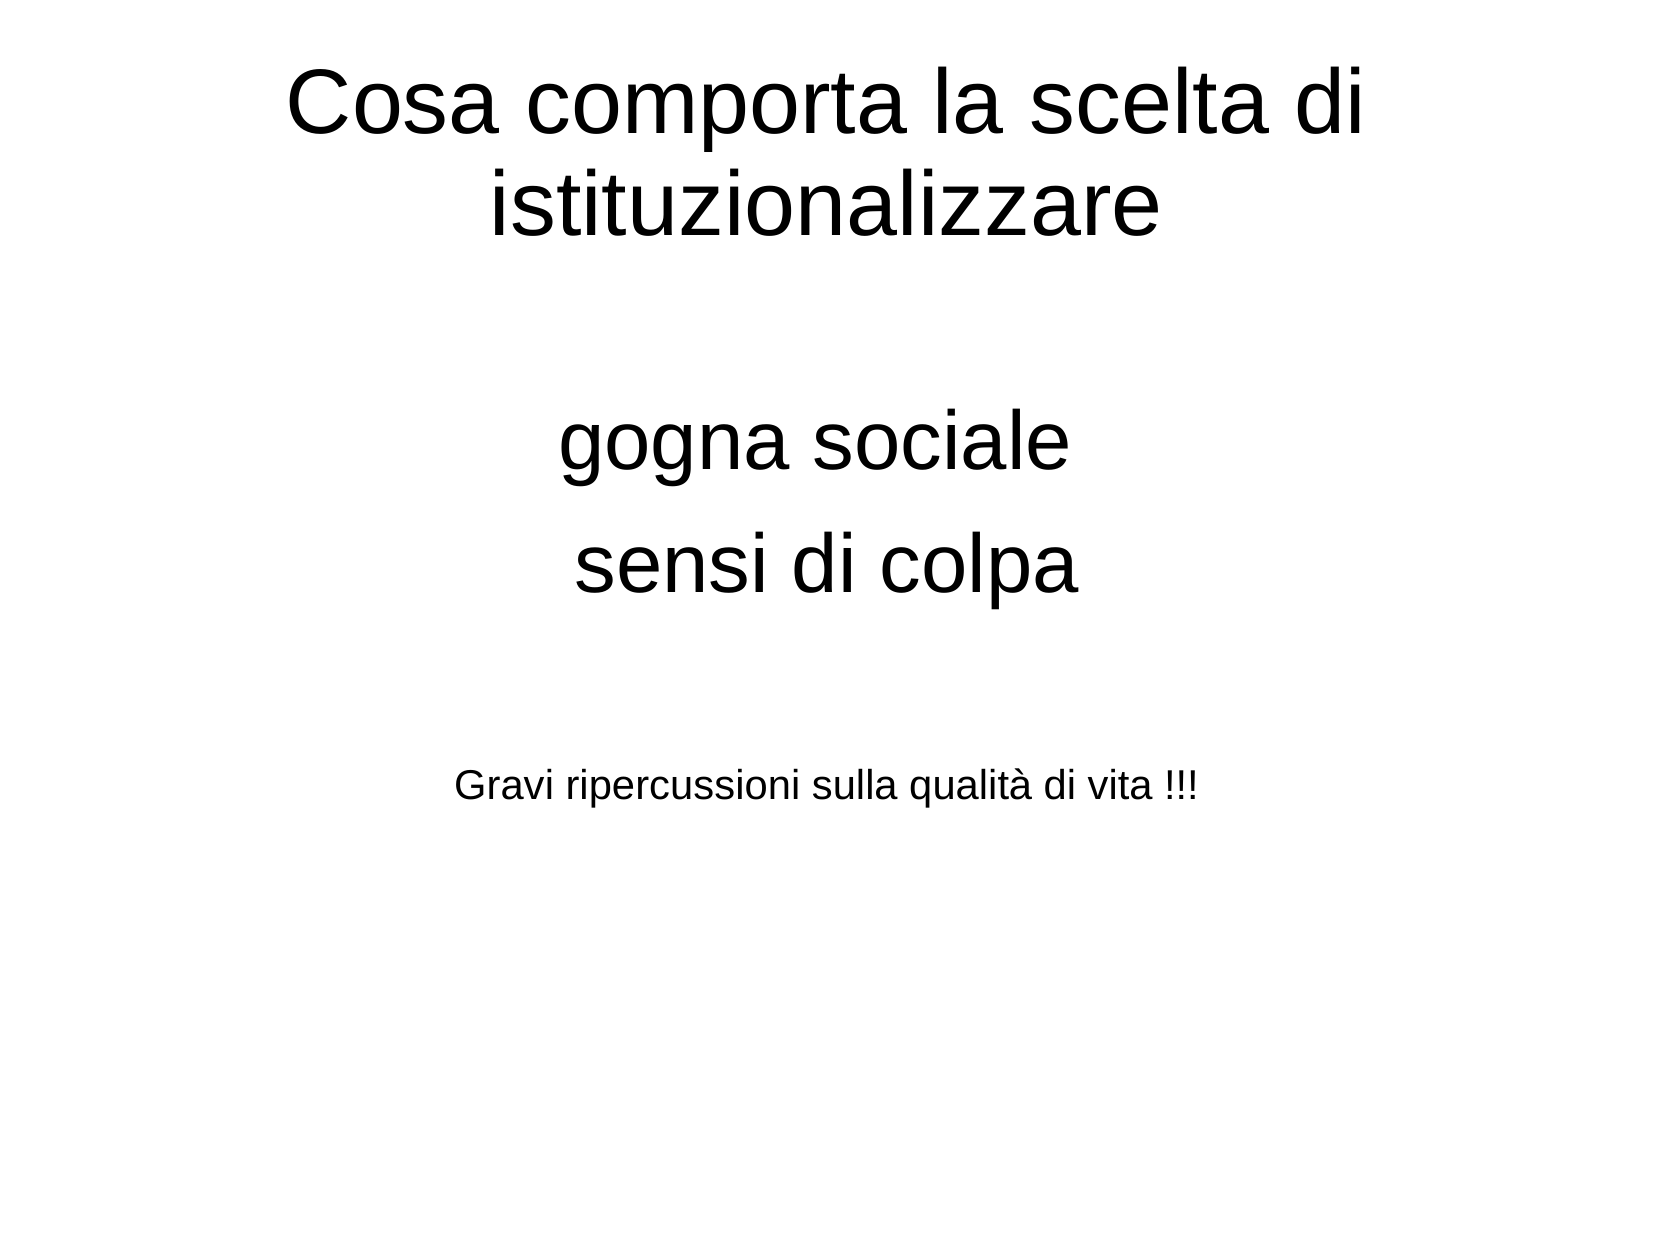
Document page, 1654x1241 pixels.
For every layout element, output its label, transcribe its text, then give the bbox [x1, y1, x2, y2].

list gogna sociale sensi di colpa Gravi ripercussioni sulla qualità di vita !!! [82, 290, 1571, 1109]
title Cosa comporta la scelta di istituzionalizzare [82, 49, 1571, 257]
